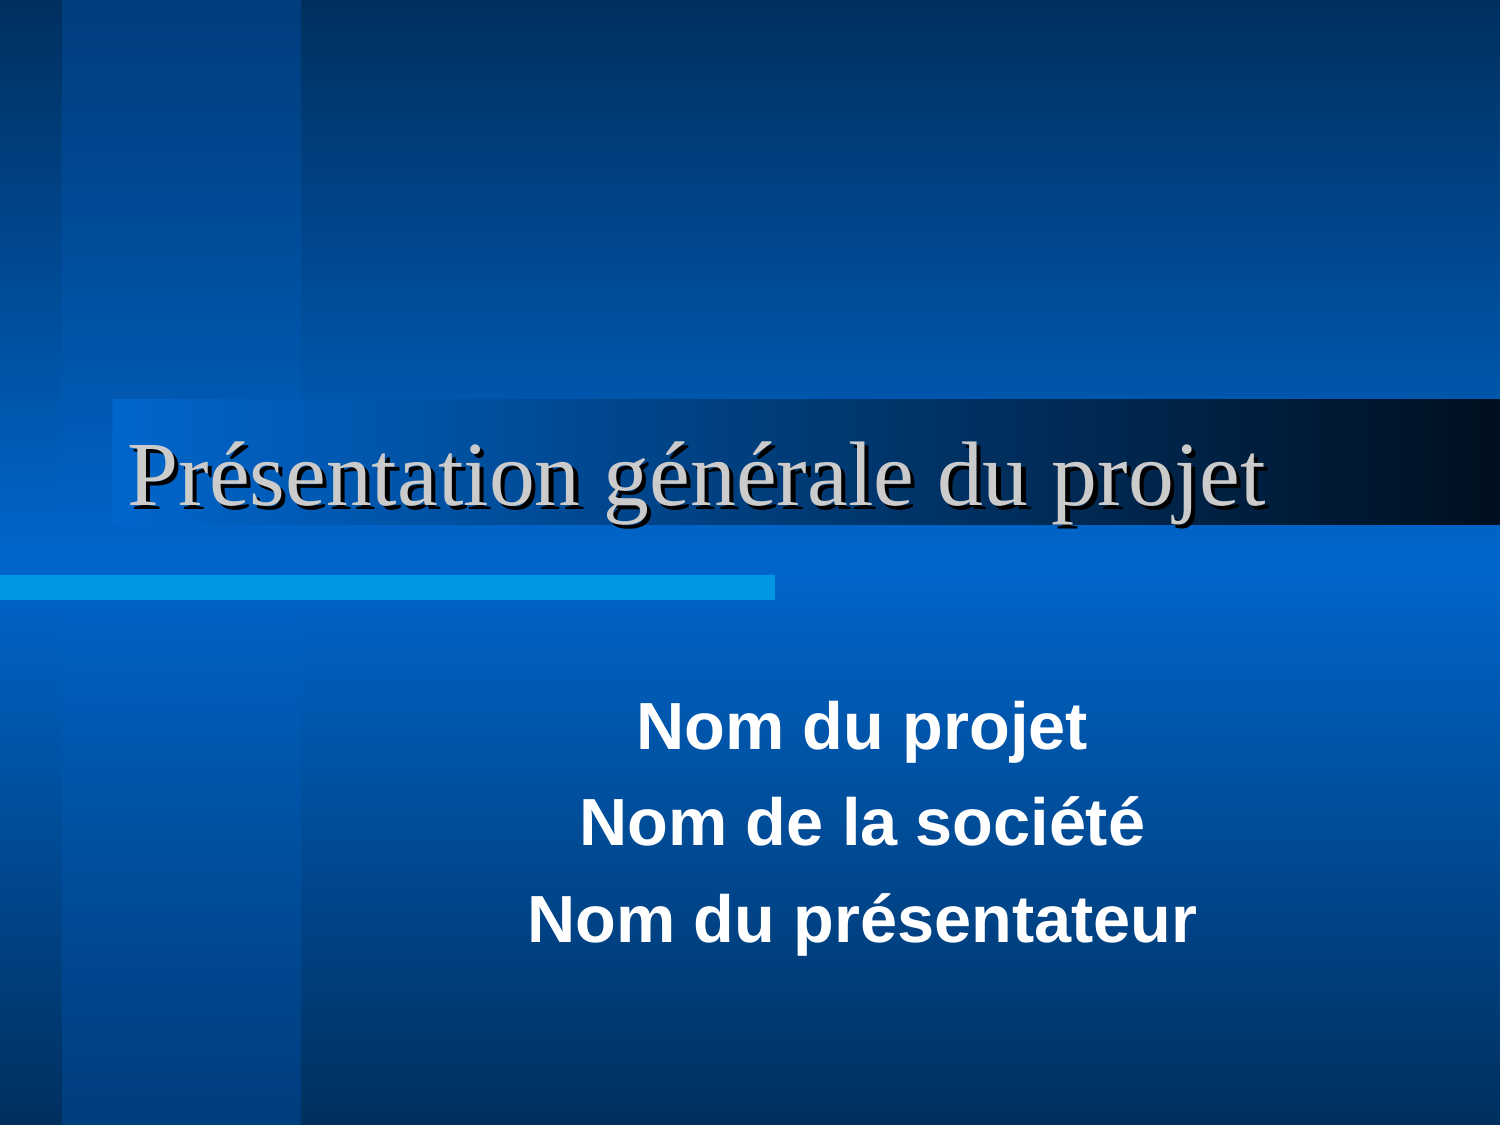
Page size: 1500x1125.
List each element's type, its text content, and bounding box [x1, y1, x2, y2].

subtitle Nom du projet Nom de la société Nom du présentateur [337, 675, 1388, 963]
title Présentation générale du projet [112, 374, 1388, 563]
